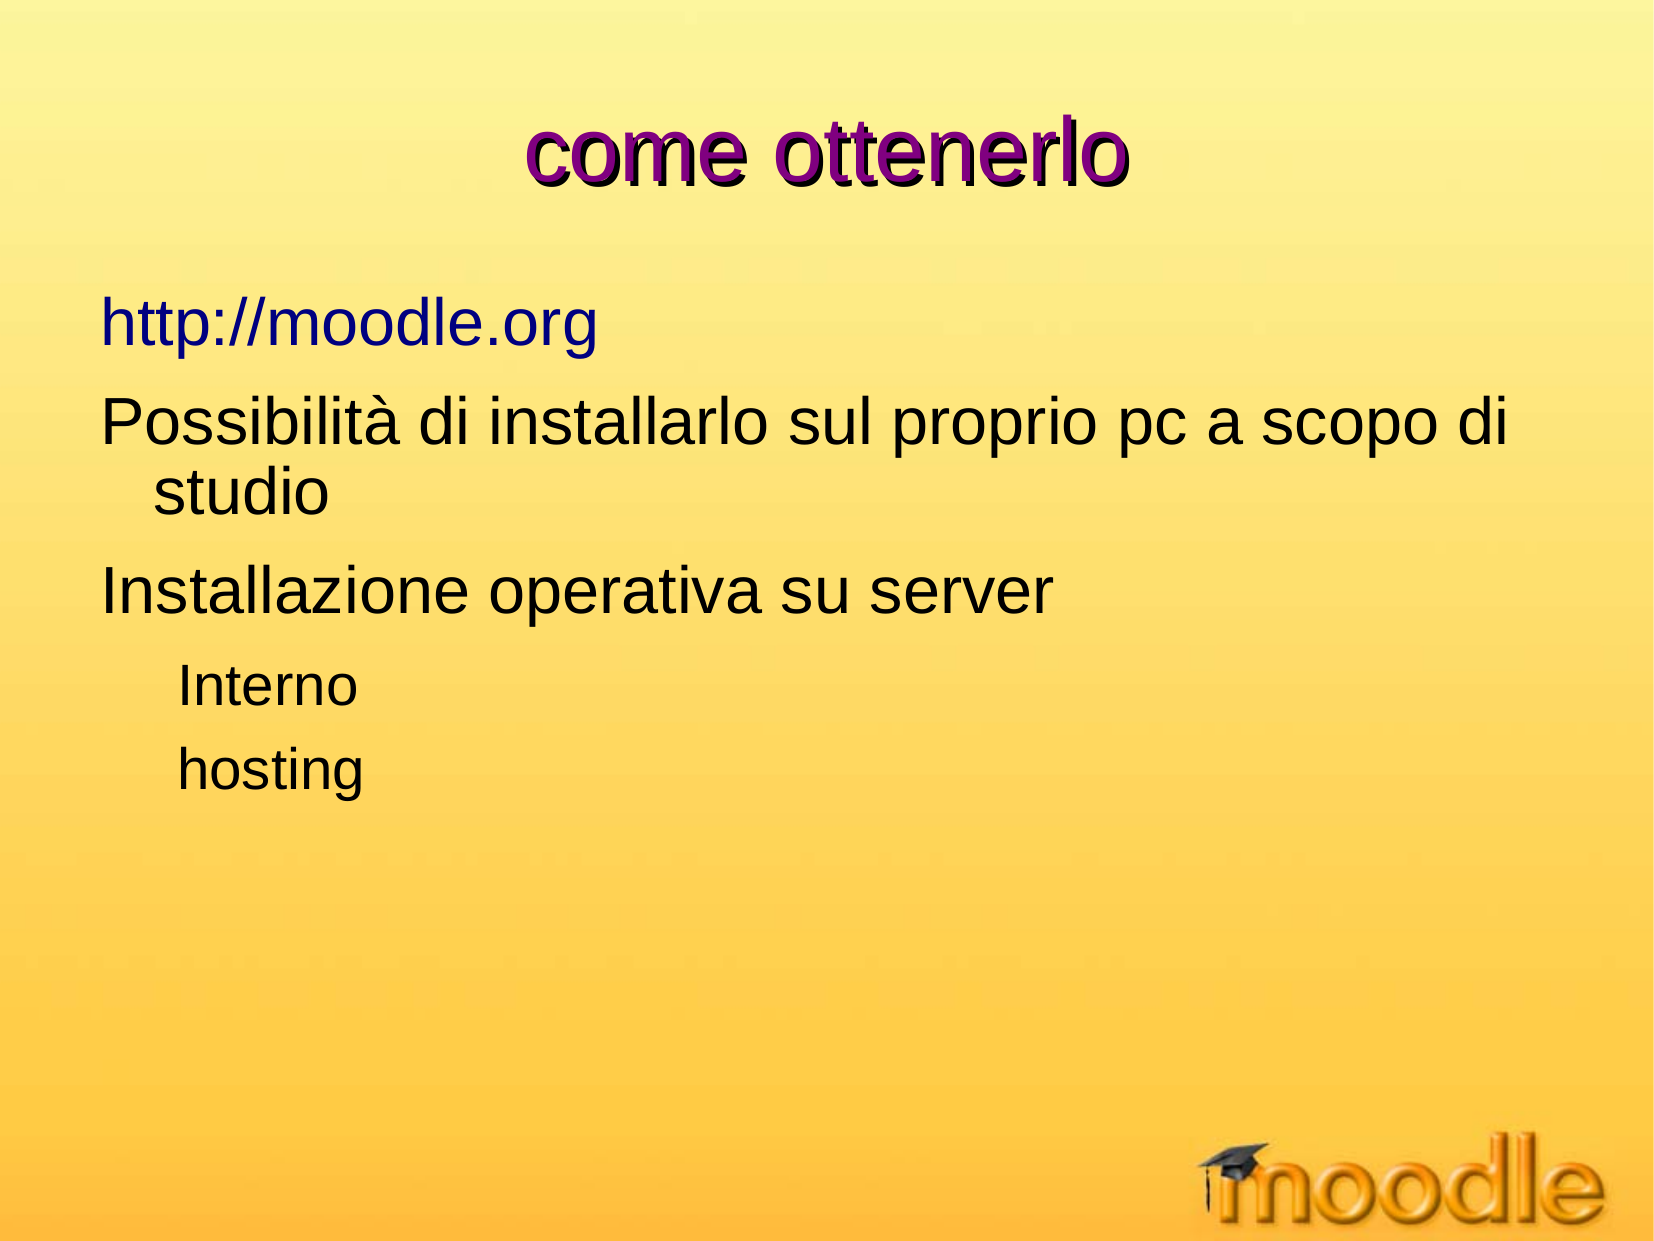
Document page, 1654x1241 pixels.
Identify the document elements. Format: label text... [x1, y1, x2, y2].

title come ottenerlo [82, 101, 1571, 205]
picture [0, 0, 1654, 1241]
list http://moodle.org Possibilità di installarlo sul proprio pc a scopo di studio Installazione operativa su server Interno hosting [82, 290, 1571, 1094]
